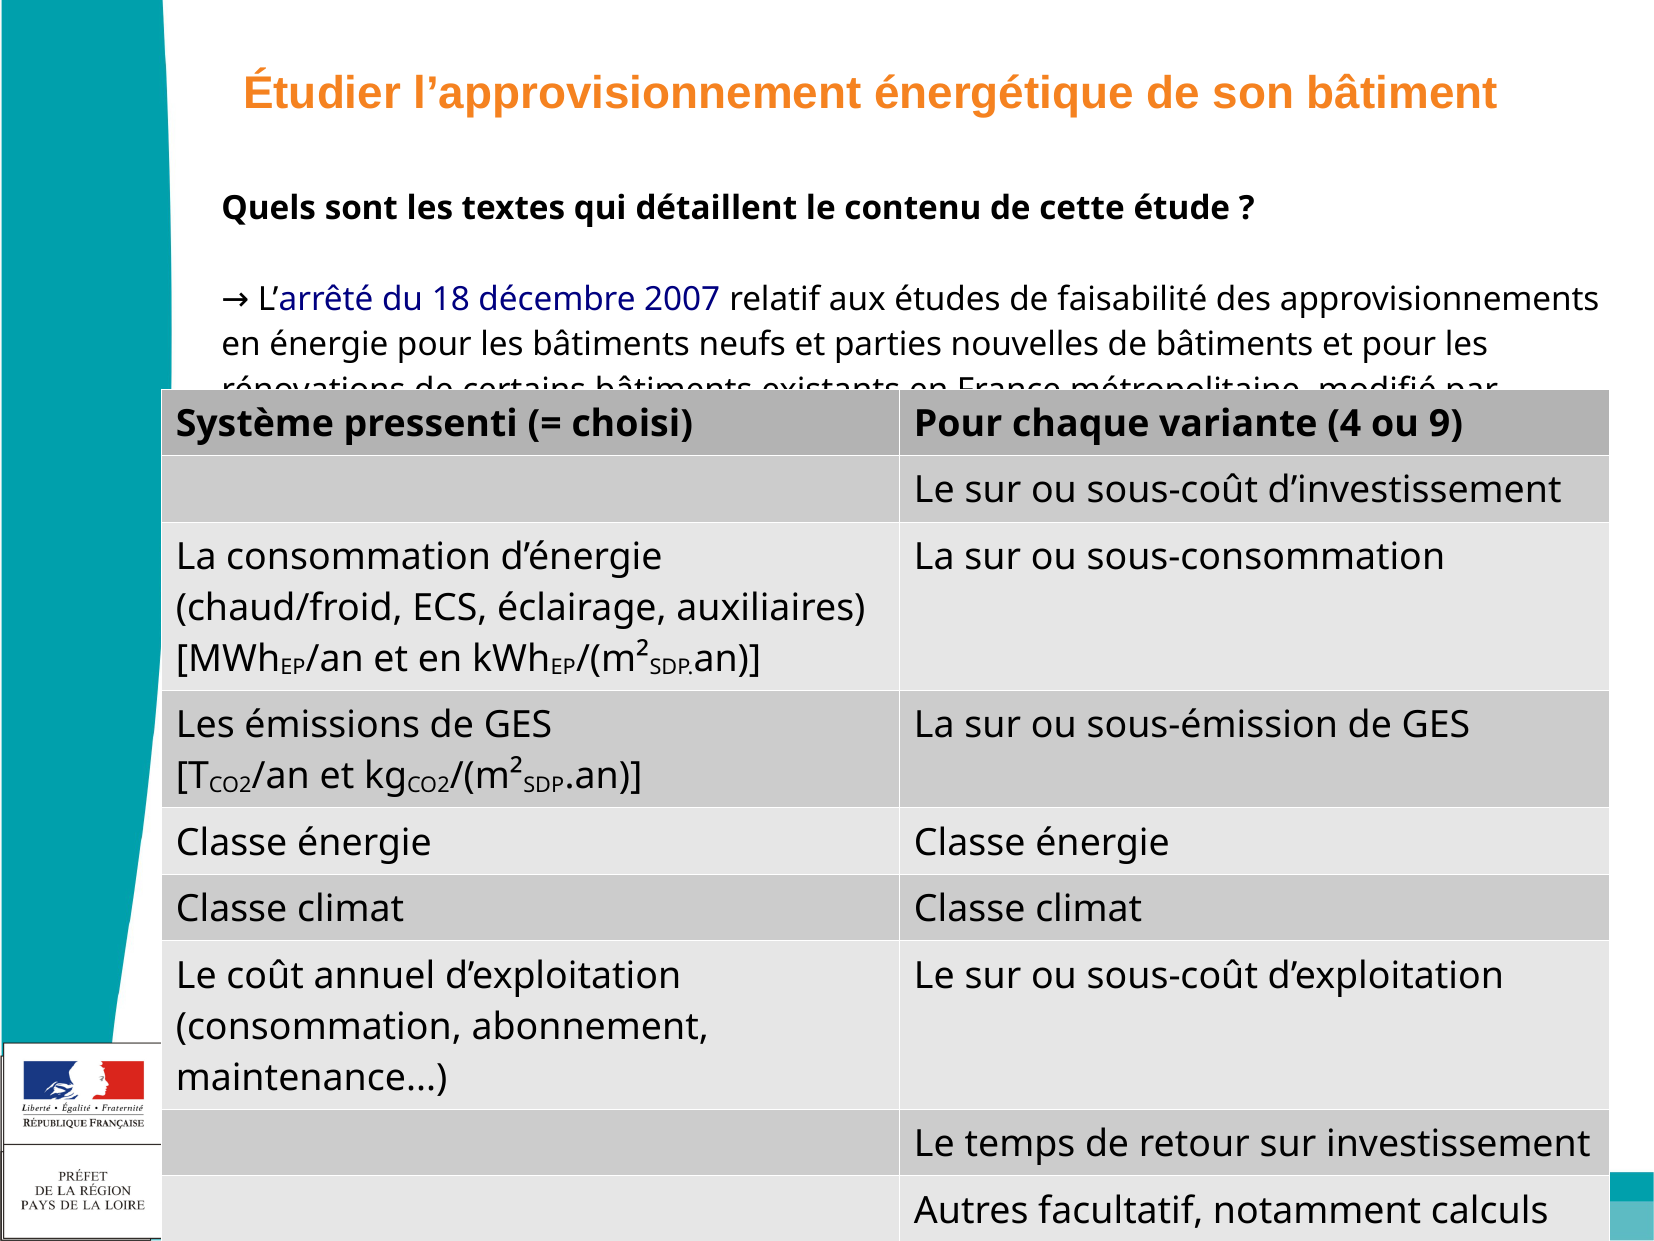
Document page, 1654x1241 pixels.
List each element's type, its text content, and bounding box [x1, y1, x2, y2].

table_cell Classe énergie [162, 808, 899, 874]
table_cell Le coût annuel d’exploitation (consommation, abonnement, maintenance...) [162, 941, 899, 1109]
table_cell Les émissions de GES [TCO2/an et kgCO2/(m²SDP.an)] [162, 691, 899, 807]
text_box Étudier l’approvisionnement énergétique de son bâtiment [206, 59, 1536, 177]
table_header Système pressenti (= choisi) [162, 390, 899, 455]
table_cell Le sur ou sous-coût d’investissement [900, 456, 1609, 522]
table_cell Autres facultatif, notamment calculs sur 30 ans des émissions et coûts [900, 1176, 1609, 1241]
picture [0, 0, 1654, 1241]
text_box Quels sont les textes qui détaillent le contenu de cette étude ? → L’arrêté du 18 décembre 2007 relatif aux études de faisabilité des approvisionnements en énergie pour les bâtiments neufs et parties nouvelles de bâtiments et pour les rénovations de certains bâtiments existants en France métropolitaine, modifié par l’arrêté du 30 octobre 2013 → Présentation de cette étude sur le site rt-batiment [206, 177, 1625, 392]
table_cell Classe climat [900, 875, 1609, 940]
table_cell La consommation d’énergie (chaud/froid, ECS, éclairage, auxiliaires) [MWhEP/an et en kWhEP/(m²SDP.an)] [162, 523, 899, 690]
table_cell [162, 1110, 899, 1175]
table_cell Classe énergie [900, 808, 1609, 874]
table_cell La sur ou sous-émission de GES [900, 691, 1609, 807]
table_cell Le temps de retour sur investissement [900, 1110, 1609, 1175]
table_cell Classe climat [162, 875, 899, 940]
table_cell Le sur ou sous-coût d’exploitation [900, 941, 1609, 1109]
table_header Pour chaque variante (4 ou 9) [900, 390, 1609, 455]
table_cell La sur ou sous-consommation [900, 523, 1609, 690]
table_cell [162, 456, 899, 522]
table_cell [162, 1176, 899, 1241]
